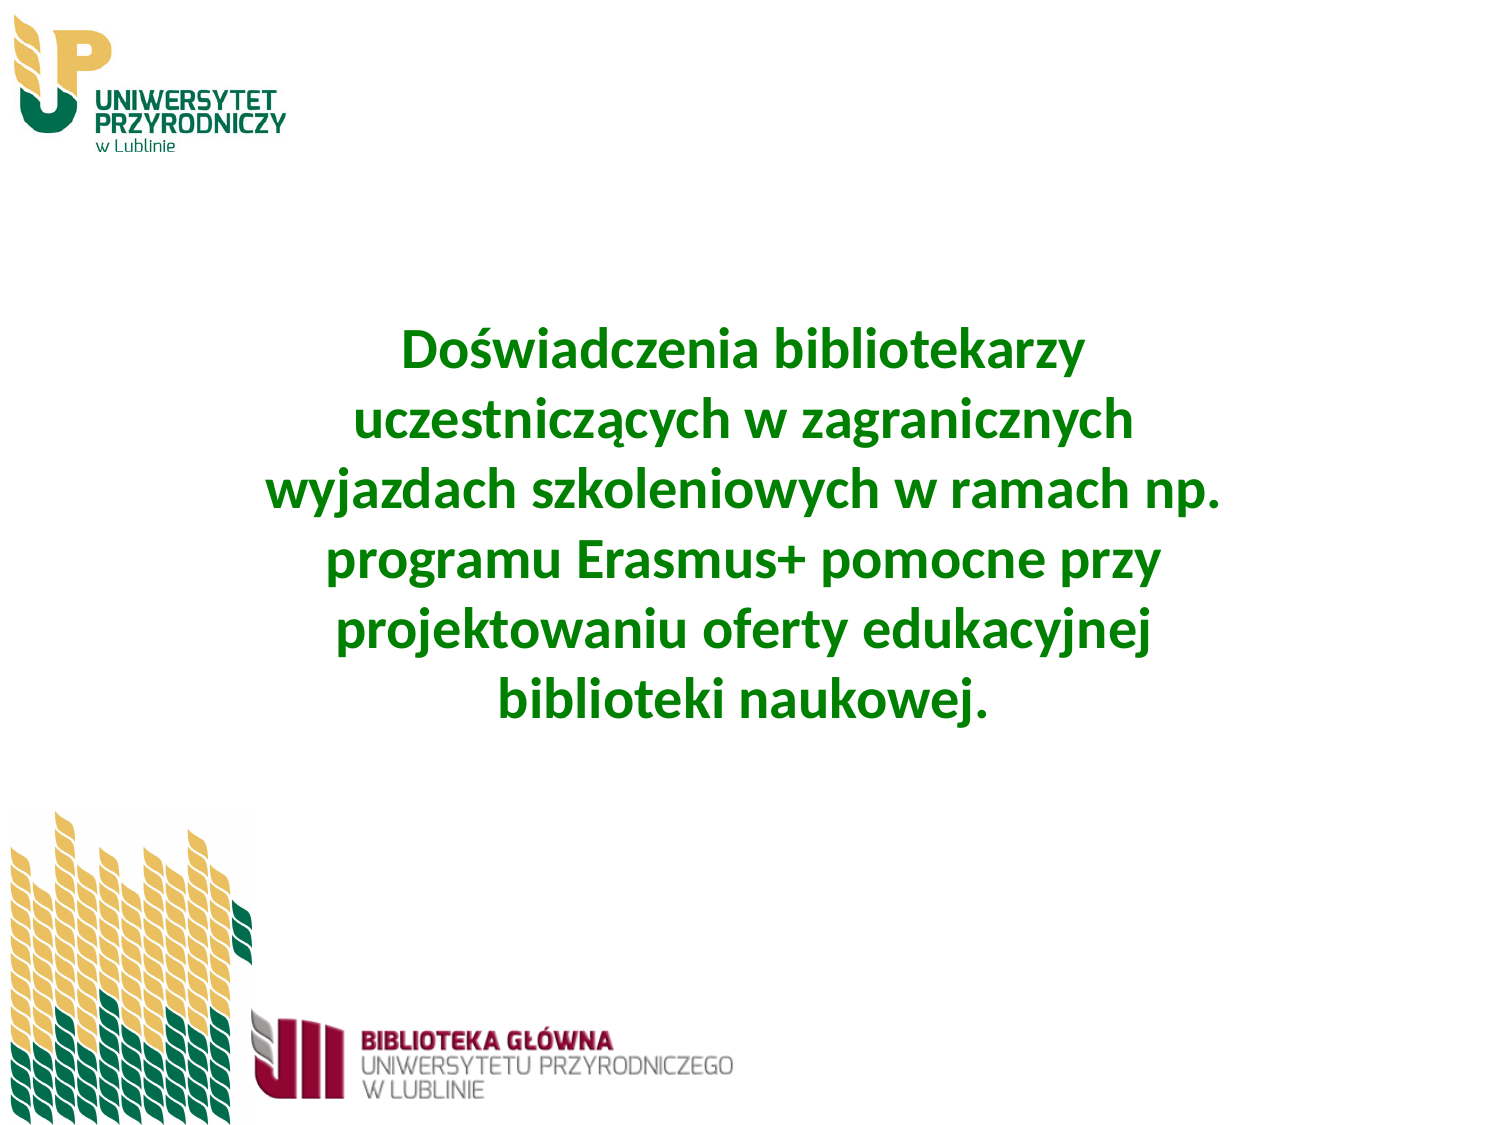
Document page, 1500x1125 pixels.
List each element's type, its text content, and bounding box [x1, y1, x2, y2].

text_box Doświadczenia bibliotekarzy uczestniczących w zagranicznych wyjazdach szkoleniowych w ramach np. programu Erasmus+ pomocne przy projektowaniu oferty edukacyjnej biblioteki naukowej. [230, 302, 1258, 739]
picture [9, 811, 739, 1125]
picture [14, 0, 1043, 152]
